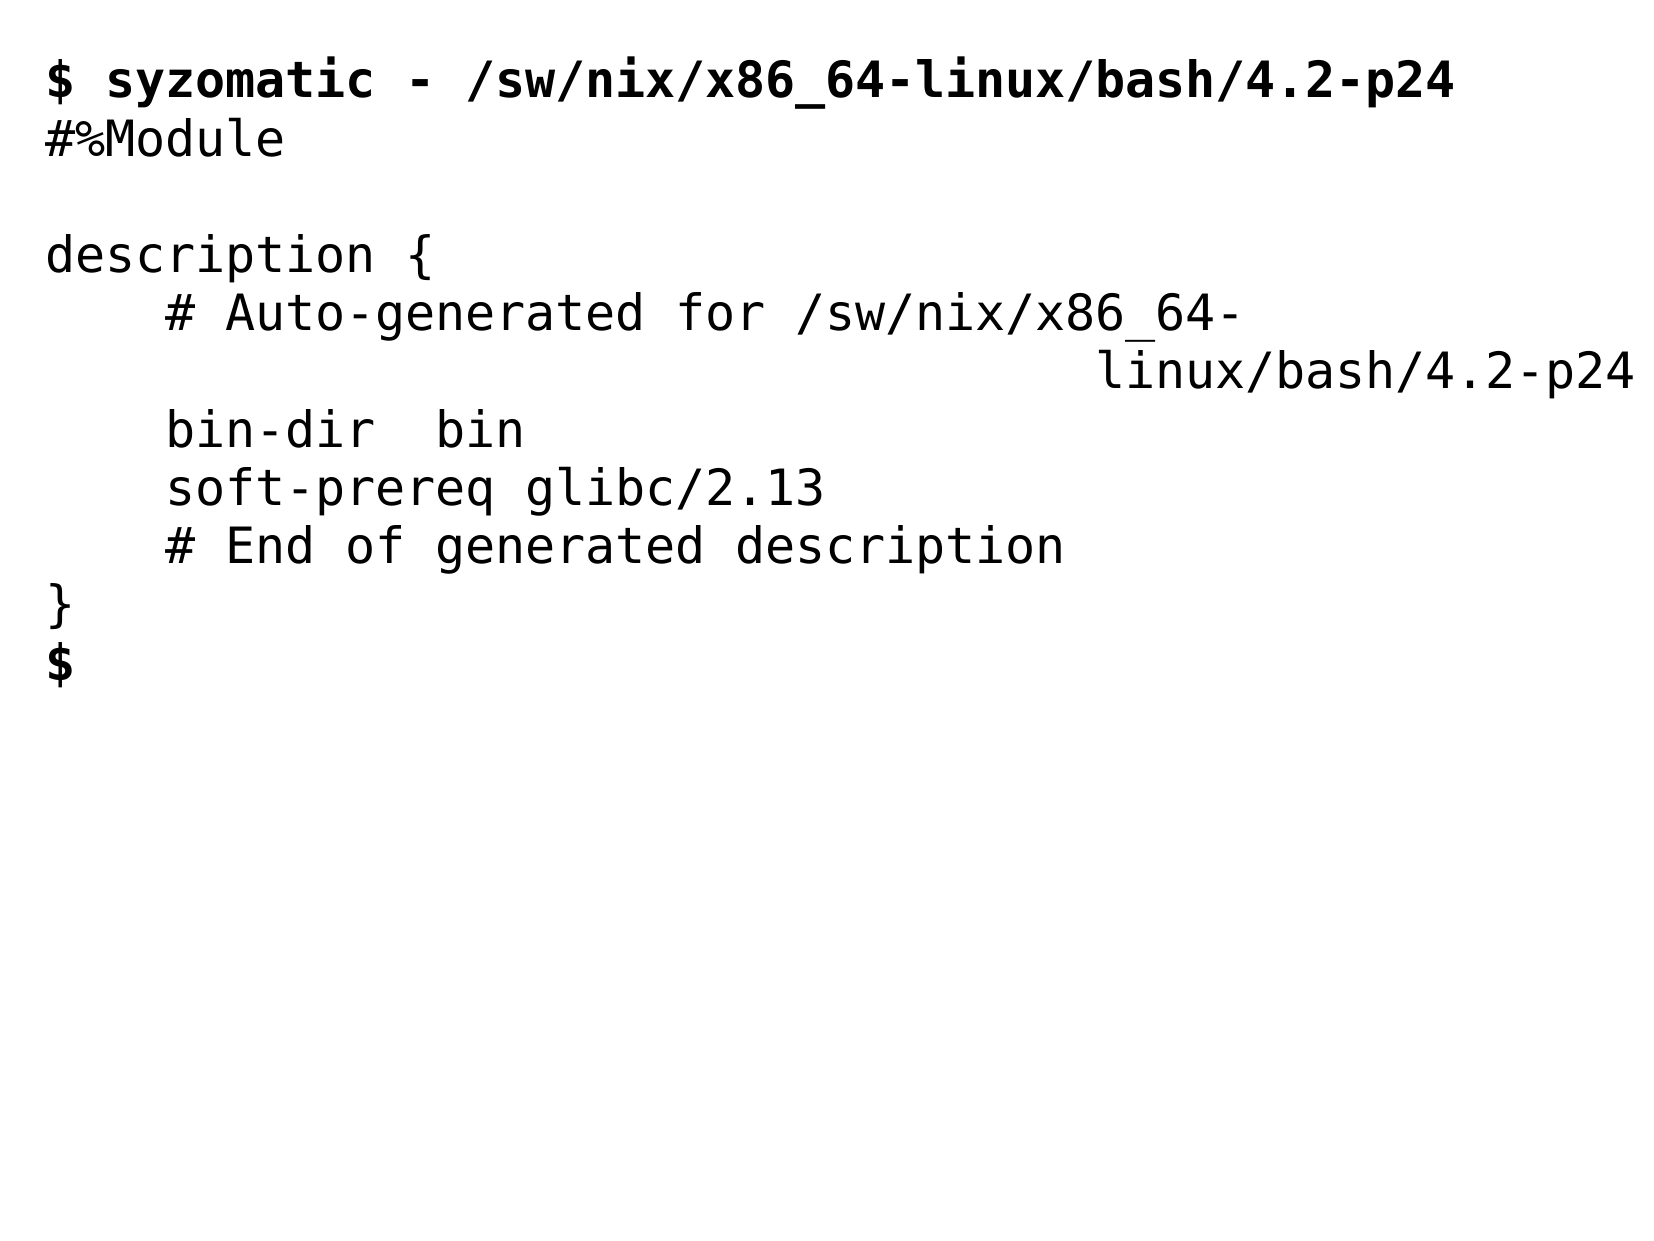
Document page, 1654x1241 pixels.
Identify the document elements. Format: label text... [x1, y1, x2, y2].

list $ syzomatic - /sw/nix/x86_64-linux/bash/4.2-p24 #%Module description { # Auto-generated for /sw/nix/x86_64- linux/bash/4.2-p24 bin-dir bin soft-prereq glibc/2.13 # End of generated description } $ [45, 51, 1636, 1217]
